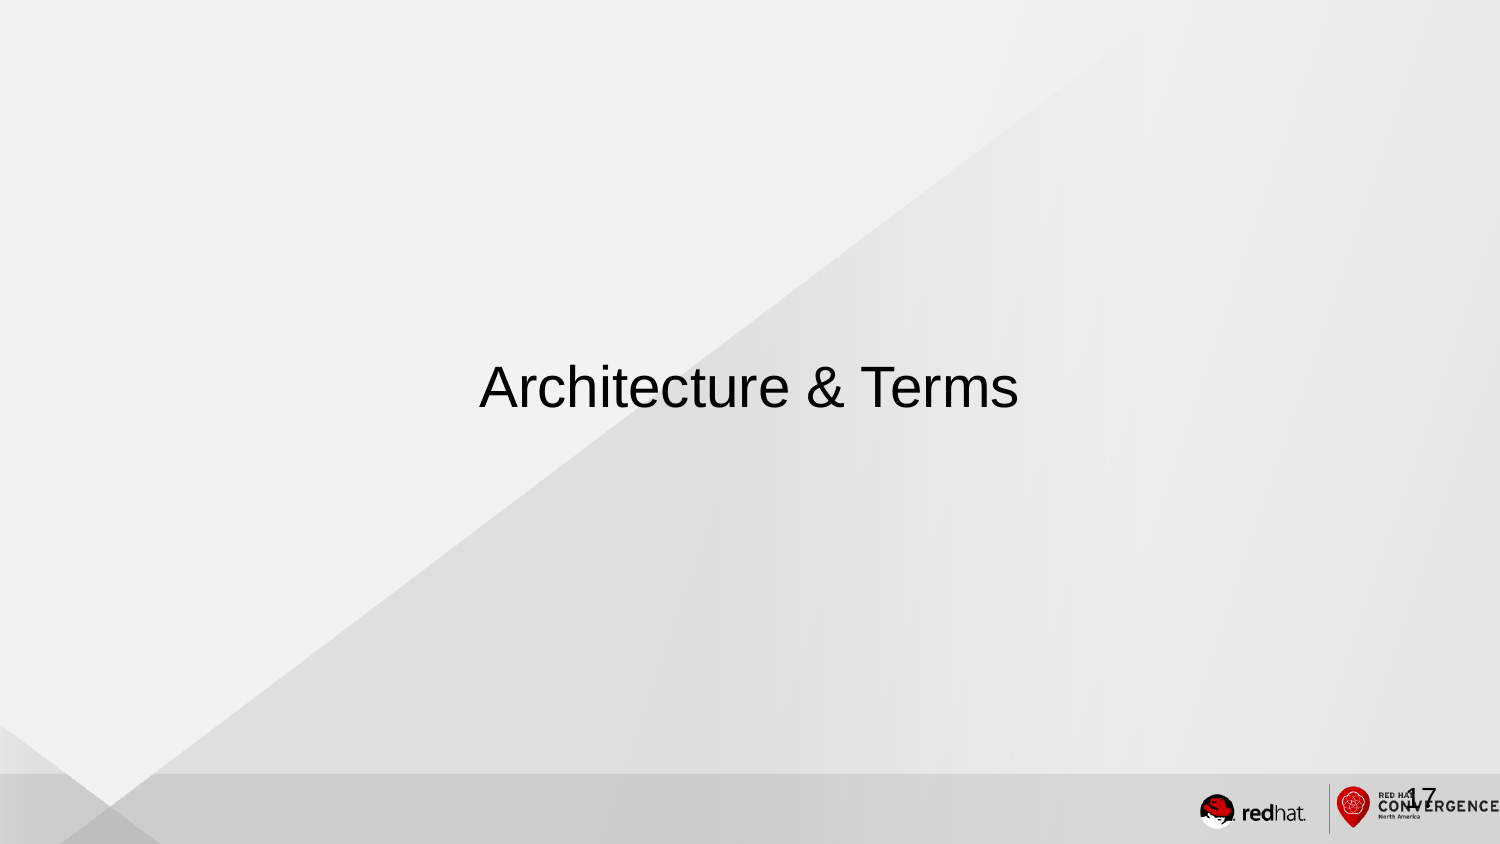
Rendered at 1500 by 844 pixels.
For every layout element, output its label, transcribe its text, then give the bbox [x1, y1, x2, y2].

picture [0, 0, 1500, 844]
title Architecture & Terms [112, 309, 1388, 465]
